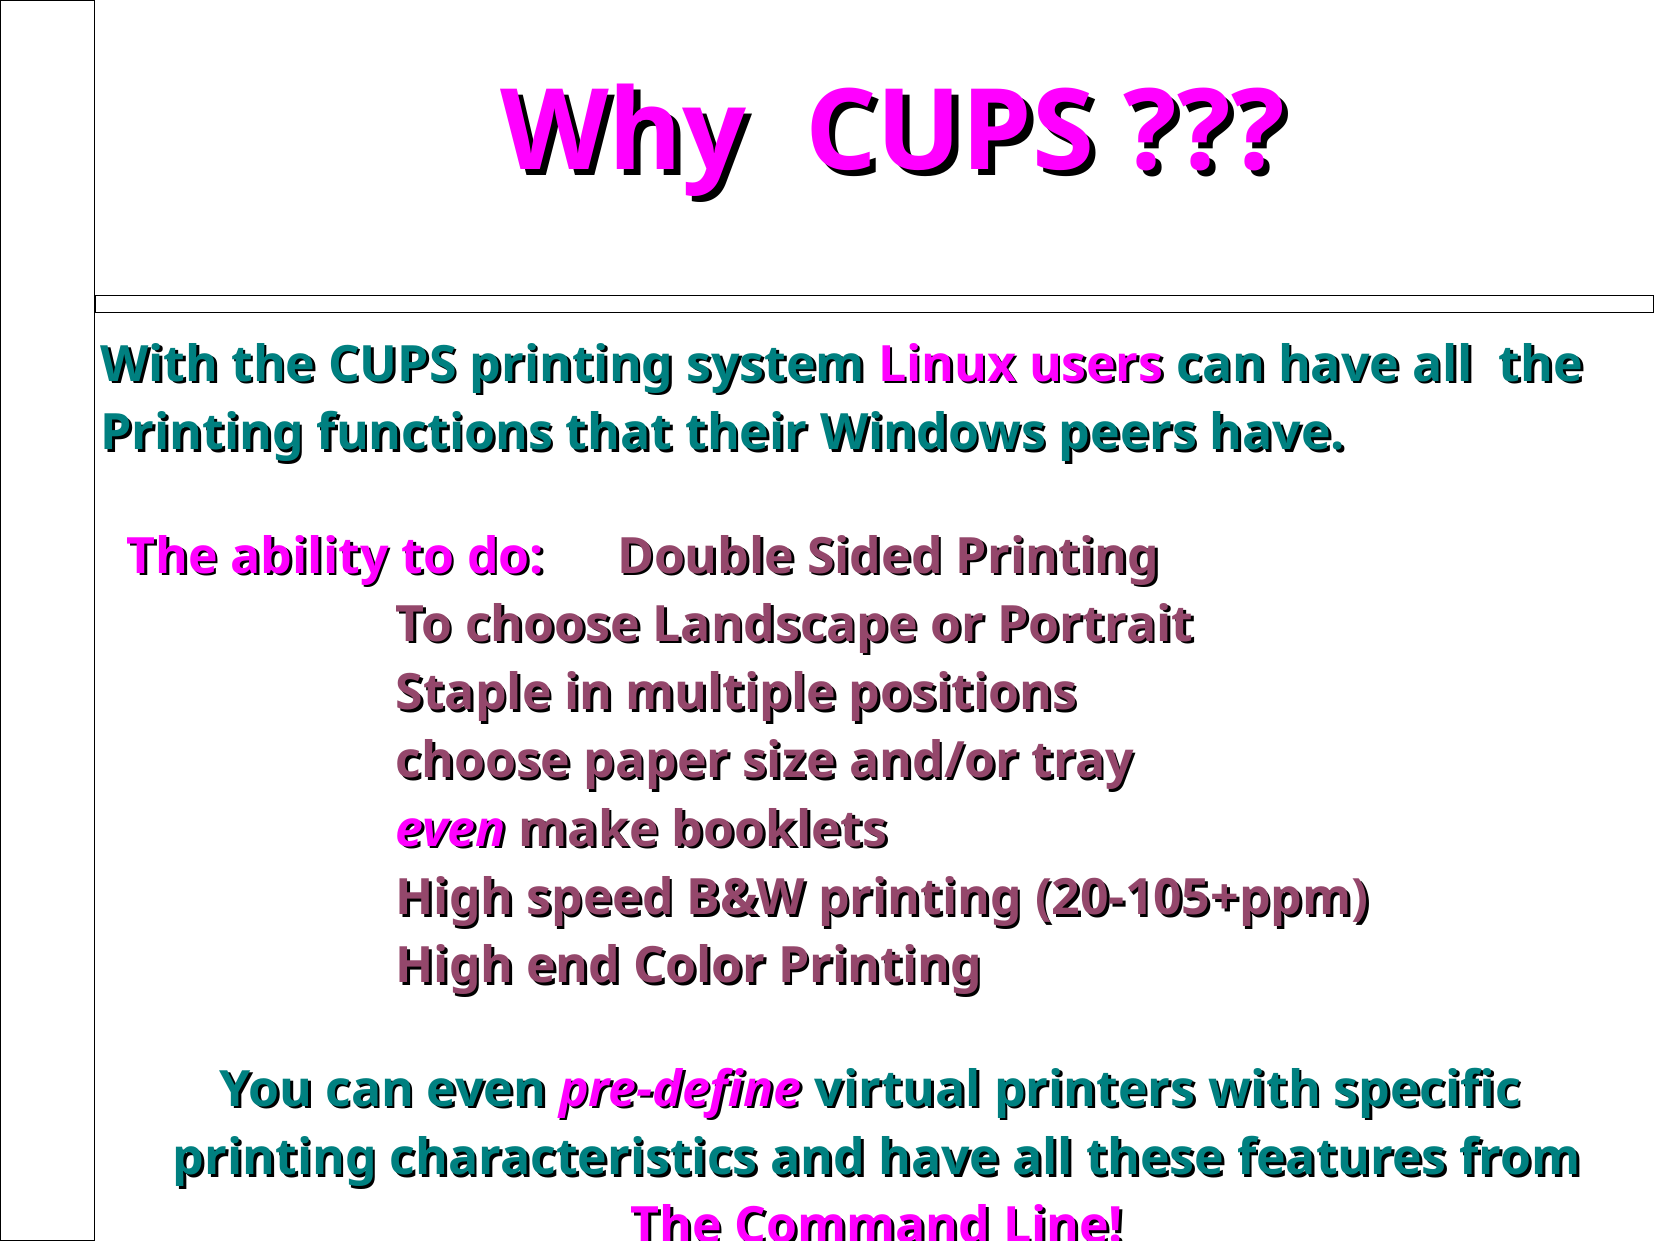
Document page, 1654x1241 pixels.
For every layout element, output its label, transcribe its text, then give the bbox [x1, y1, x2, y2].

text_box Why CUPS ??? [202, 33, 1583, 219]
text_box With the CUPS printing system Linux users can have all the Printing functions that their Windows peers have. The ability to do: Double Sided Printing To choose Landscape or Portrait Staple in multiple positions choose paper size and/or tray even make booklets High speed B&W printing (20-105+ppm) High end Color Printing You can even pre-define virtual printers with specific printing characteristics and have all these features from The Command Line! [100, 327, 1654, 1241]
